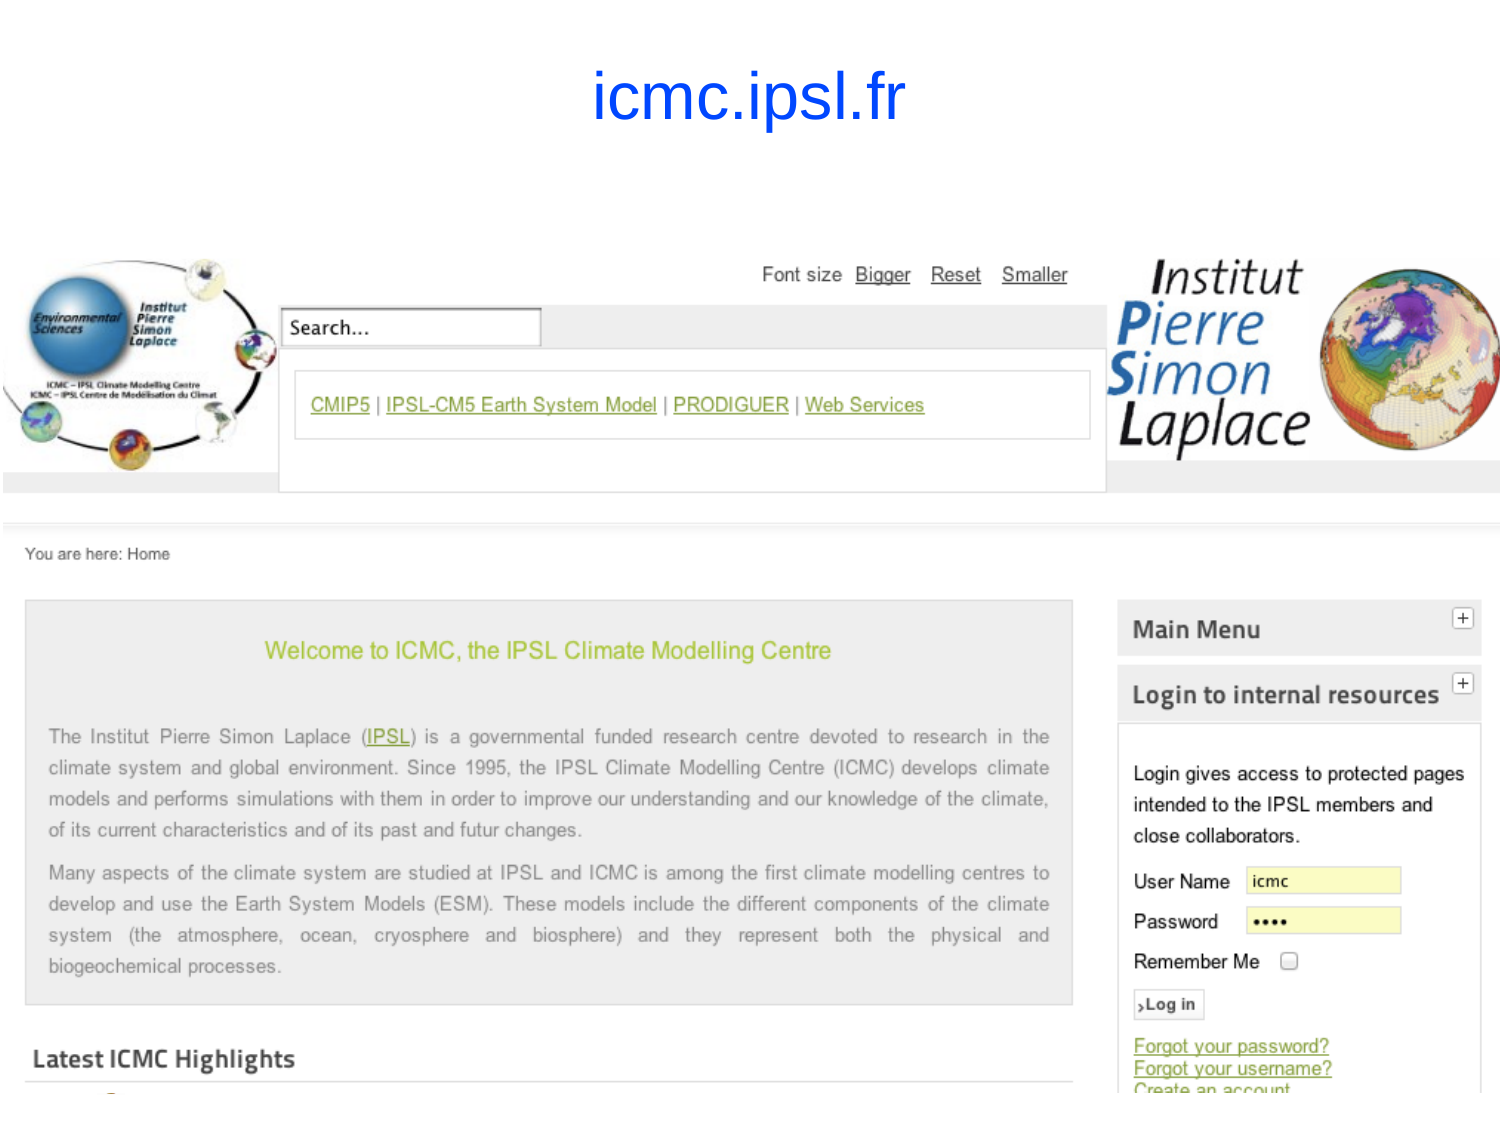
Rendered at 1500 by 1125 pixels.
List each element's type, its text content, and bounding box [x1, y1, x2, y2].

text_box icmc.ipsl.fr [75, 45, 1426, 200]
picture [3, 200, 1500, 1095]
